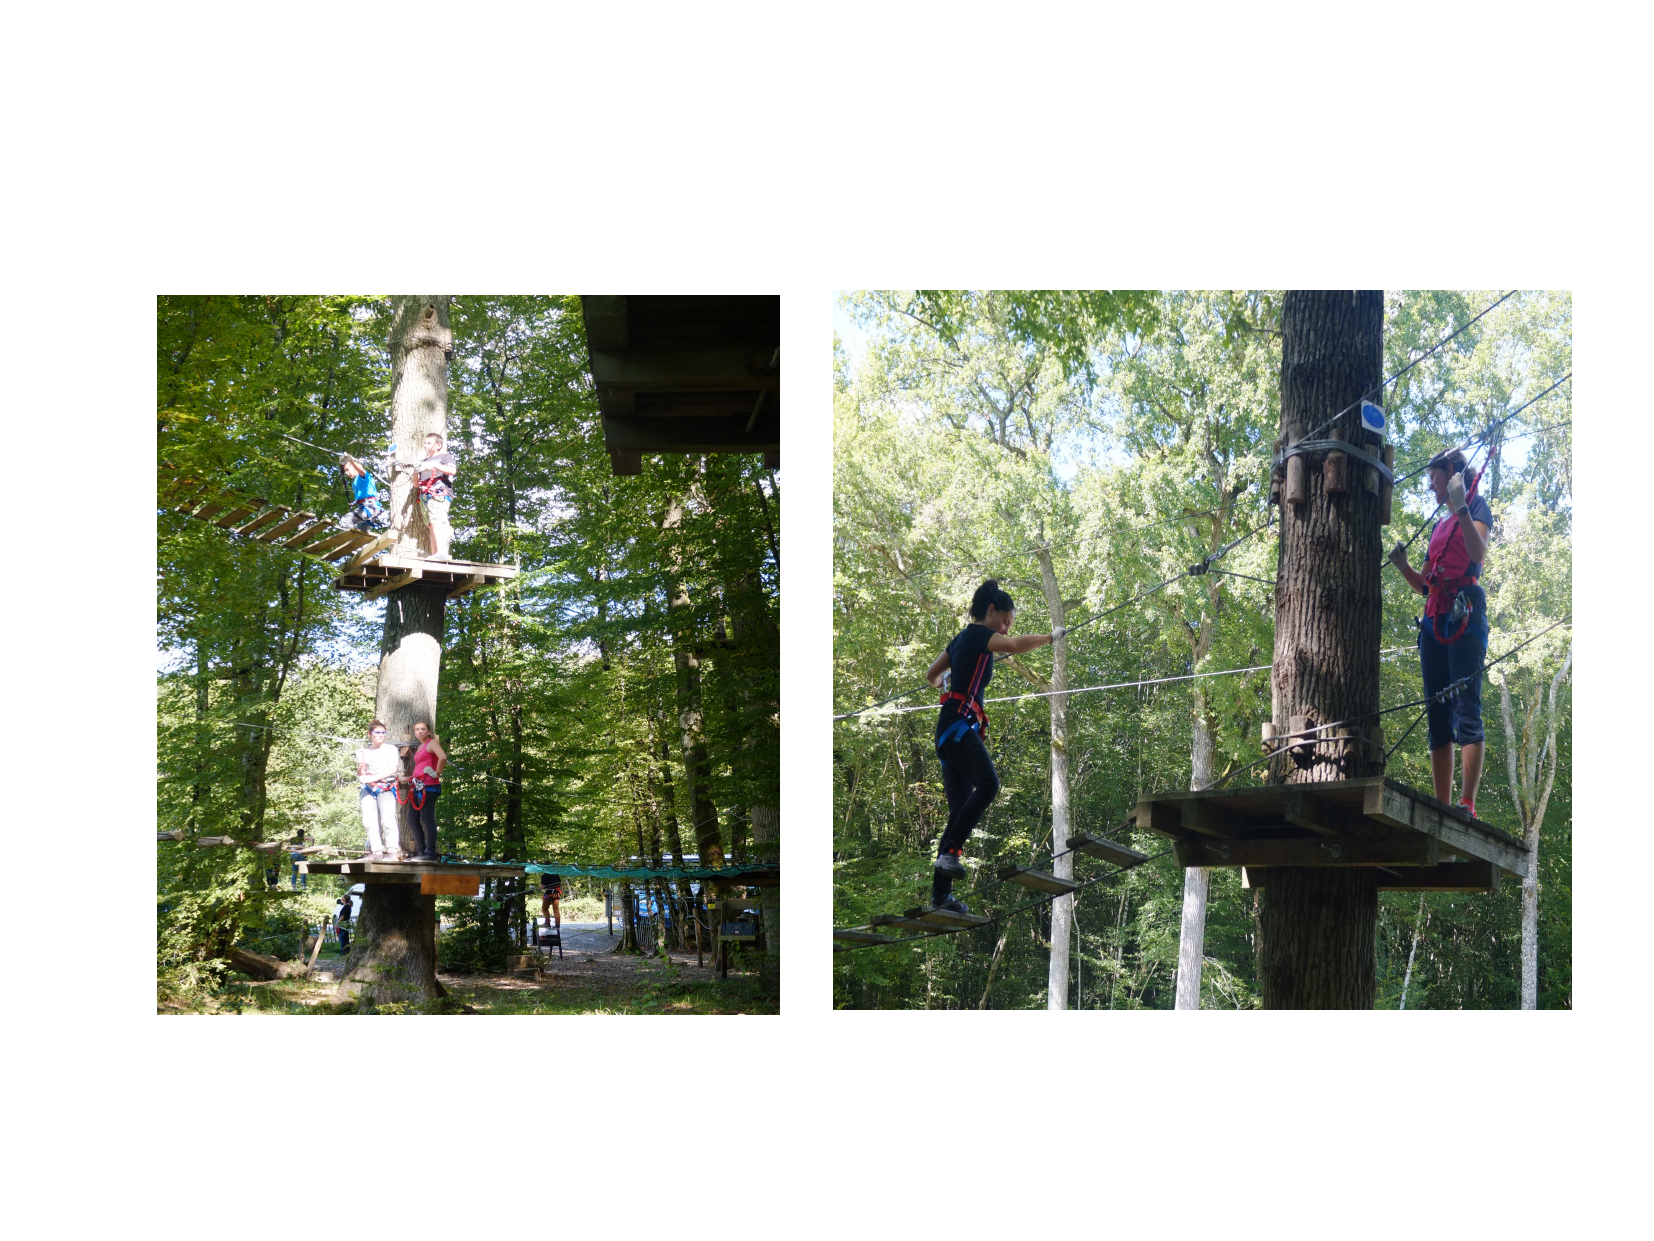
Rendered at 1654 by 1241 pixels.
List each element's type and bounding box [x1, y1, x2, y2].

picture [157, 295, 780, 1015]
picture [833, 290, 1572, 1010]
